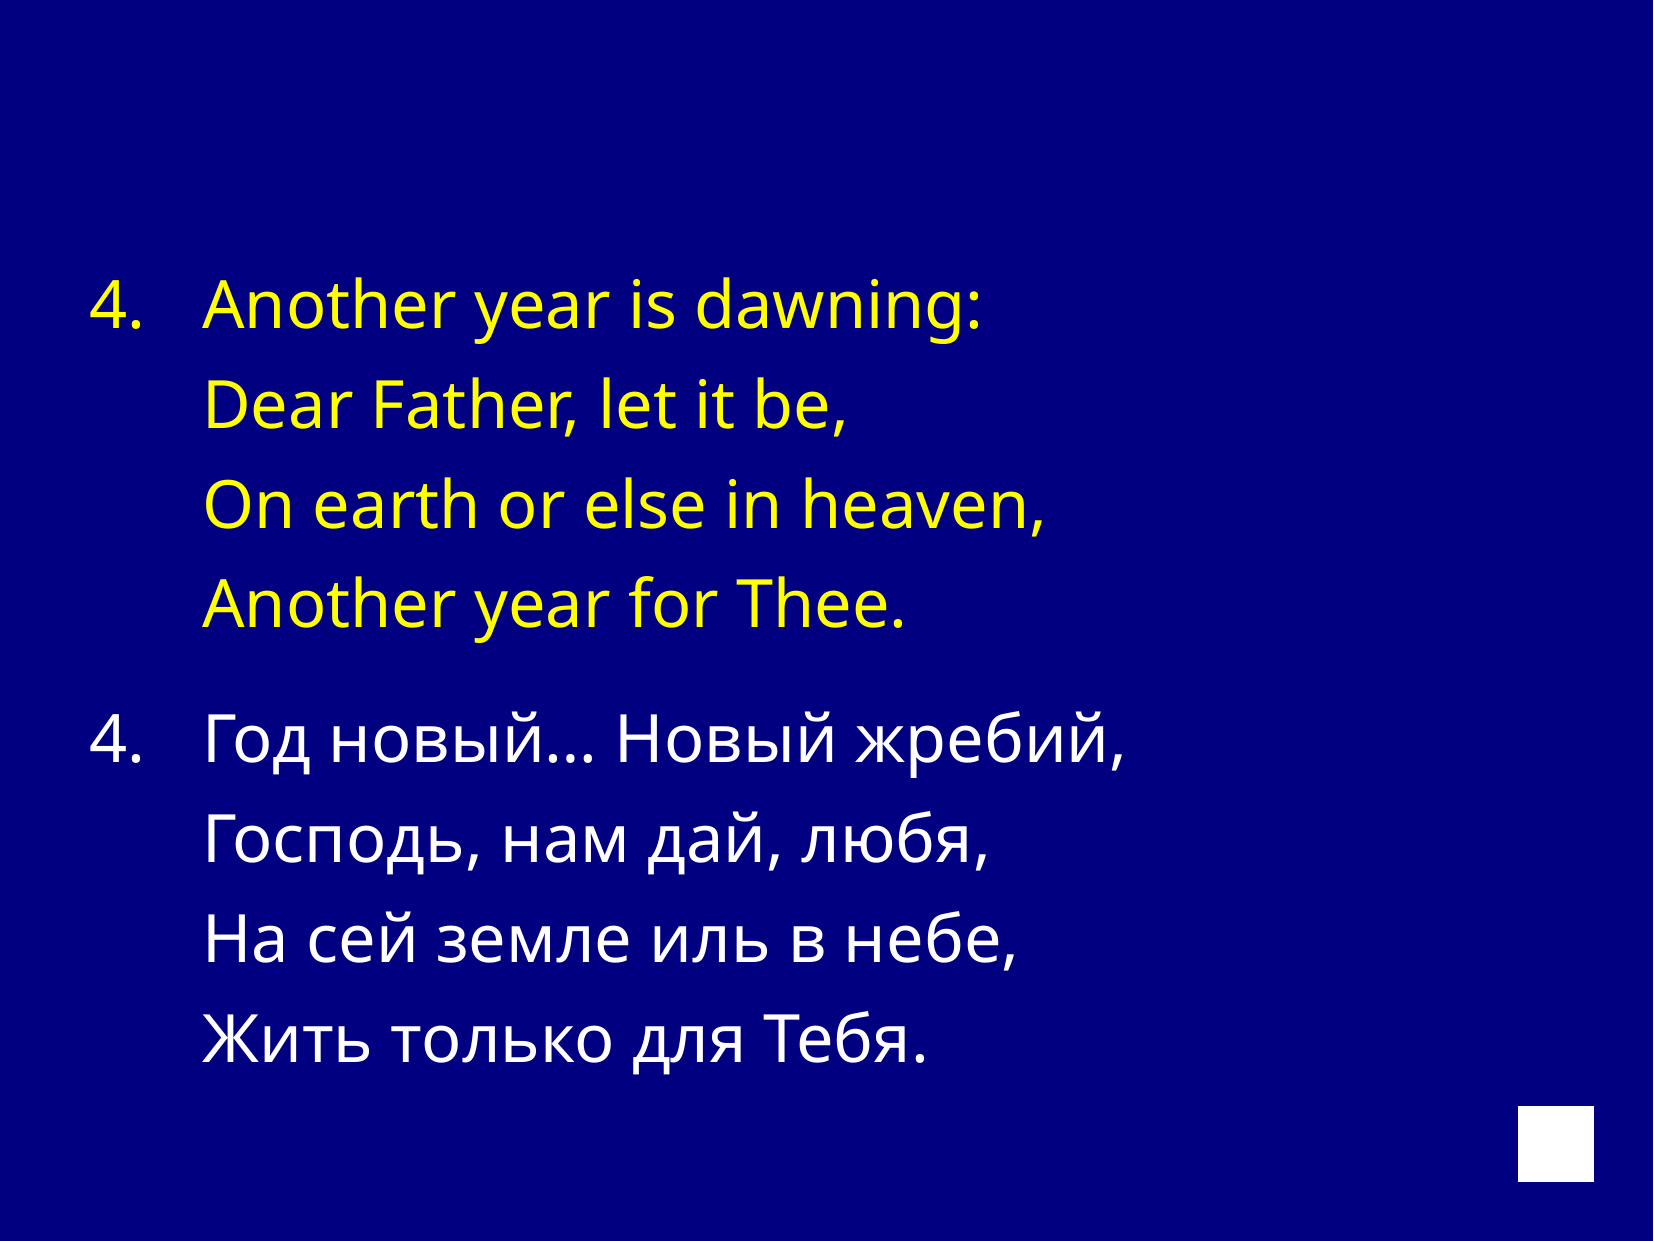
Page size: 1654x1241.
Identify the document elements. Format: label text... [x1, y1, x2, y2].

text_box 4. Год новый… Новый жребий, Господь, нам дай, любя, На сей земле иль в небе, Жить только для Тебя. [75, 675, 1576, 1163]
text_box [1518, 1106, 1594, 1182]
text_box 4. Another year is dawning: Dear Father, let it be, On earth or else in heaven, Another year for Thee. [75, 150, 1576, 638]
